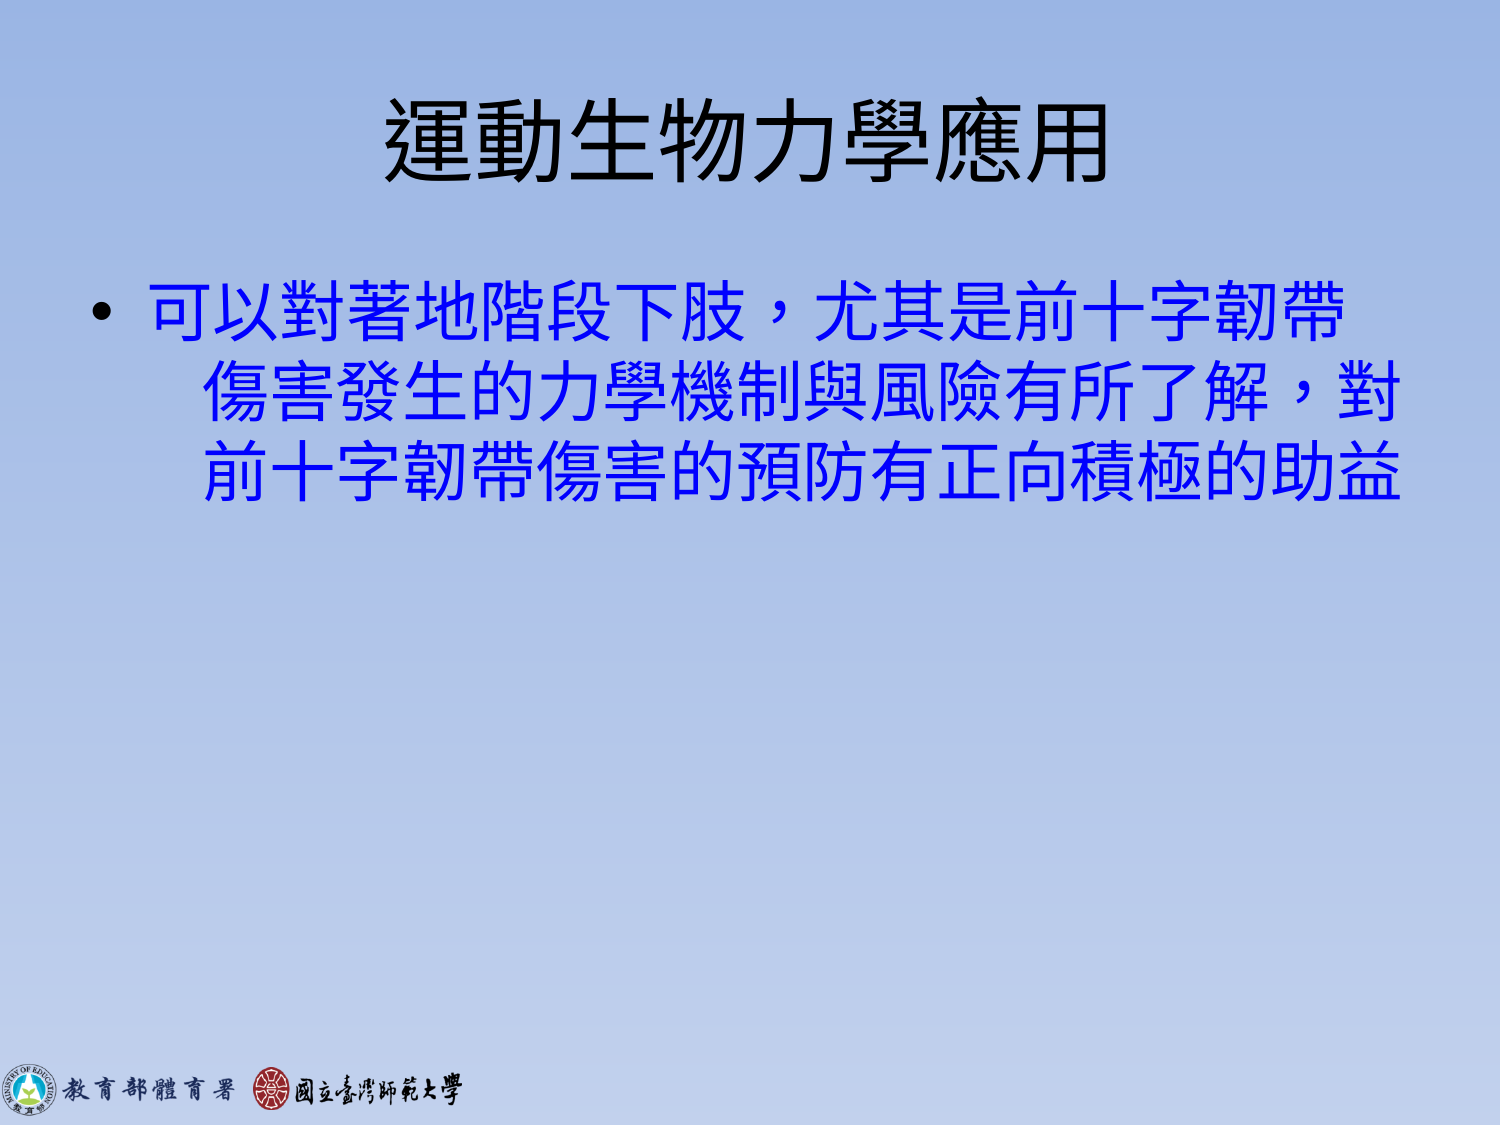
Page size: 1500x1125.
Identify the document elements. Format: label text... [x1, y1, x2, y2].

title 運動生物力學應用 [75, 45, 1426, 233]
list 可以對著地階段下肢，尤其是前十字韌帶傷害發生的力學機制與風險有所了解，對前十字韌帶傷害的預防有正向積極的助益 [75, 262, 1426, 1005]
